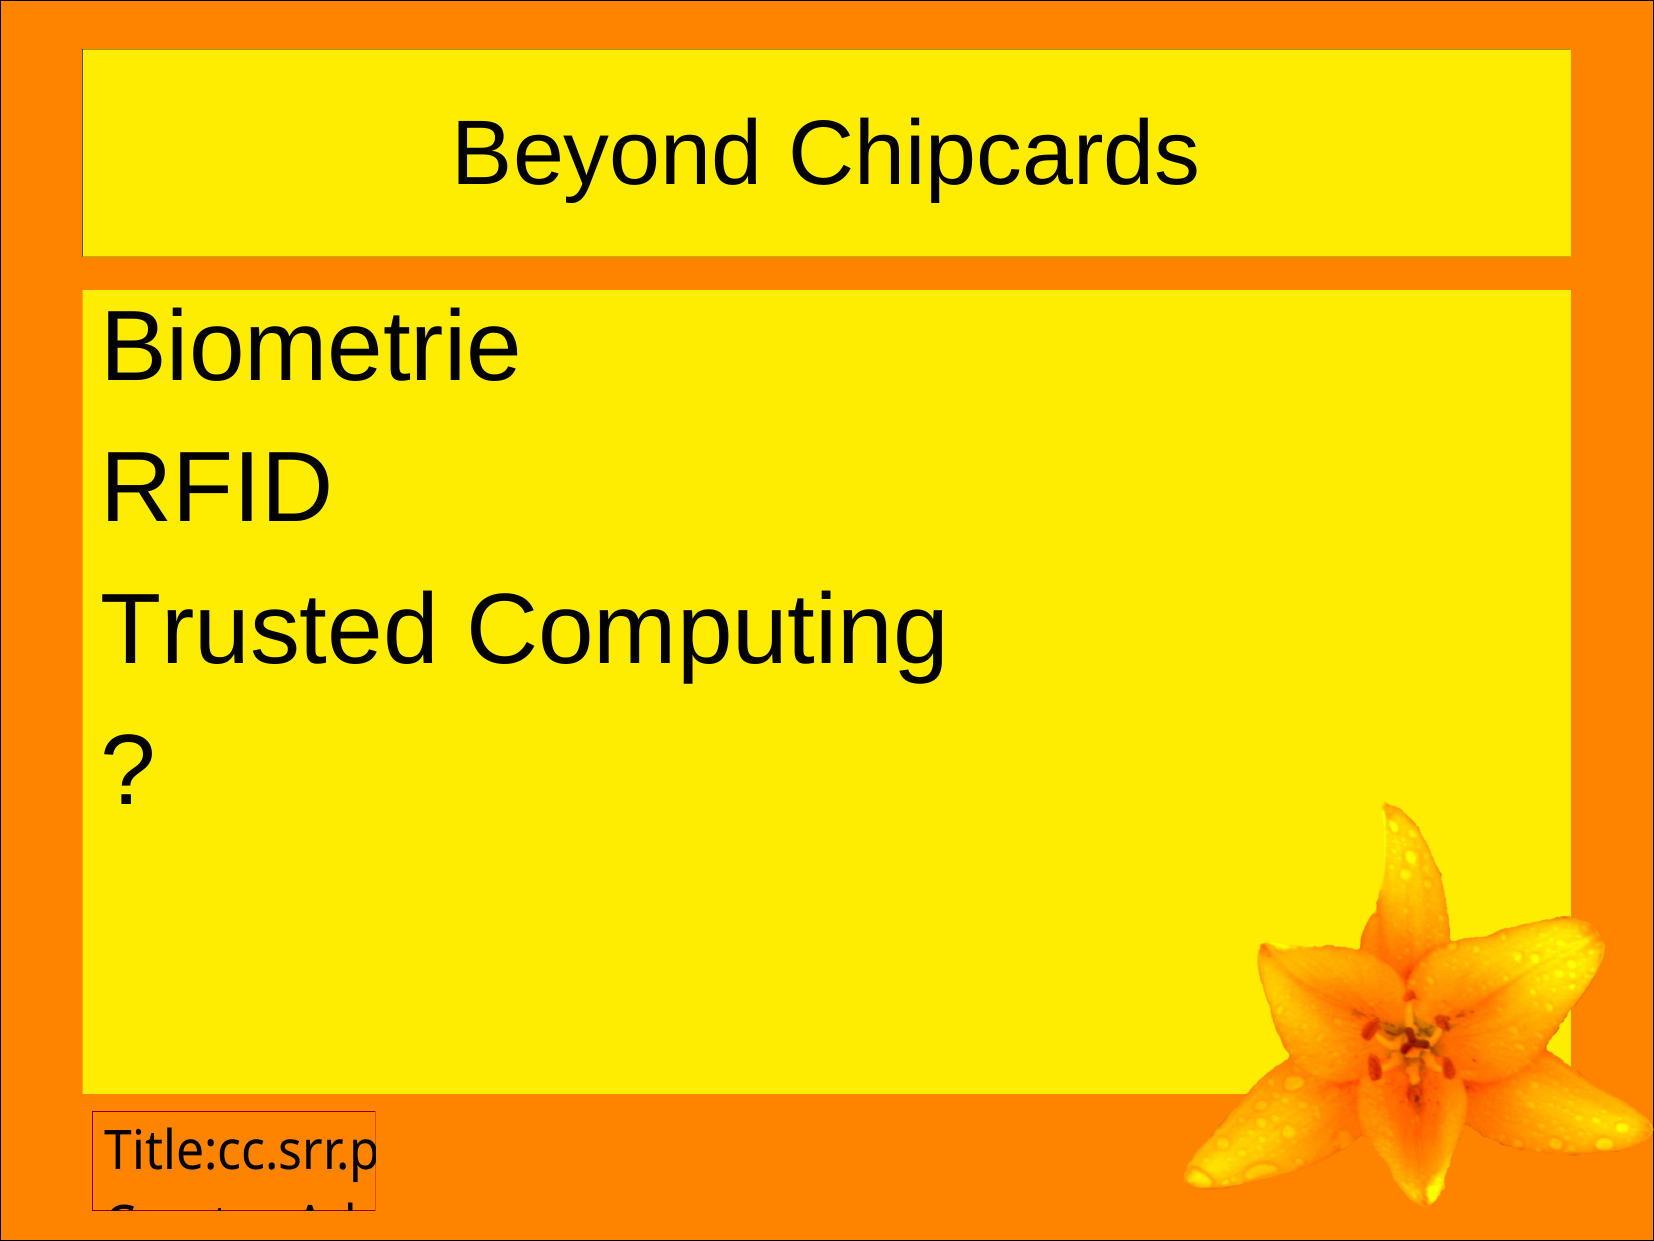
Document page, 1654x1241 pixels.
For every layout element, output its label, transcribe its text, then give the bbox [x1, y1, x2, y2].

list Biometrie RFID Trusted Computing ? [82, 290, 1571, 1094]
picture [88, 1108, 376, 1211]
picture [1181, 767, 1654, 1241]
title Beyond Chipcards [82, 49, 1571, 257]
text_box [0, 0, 1654, 1241]
